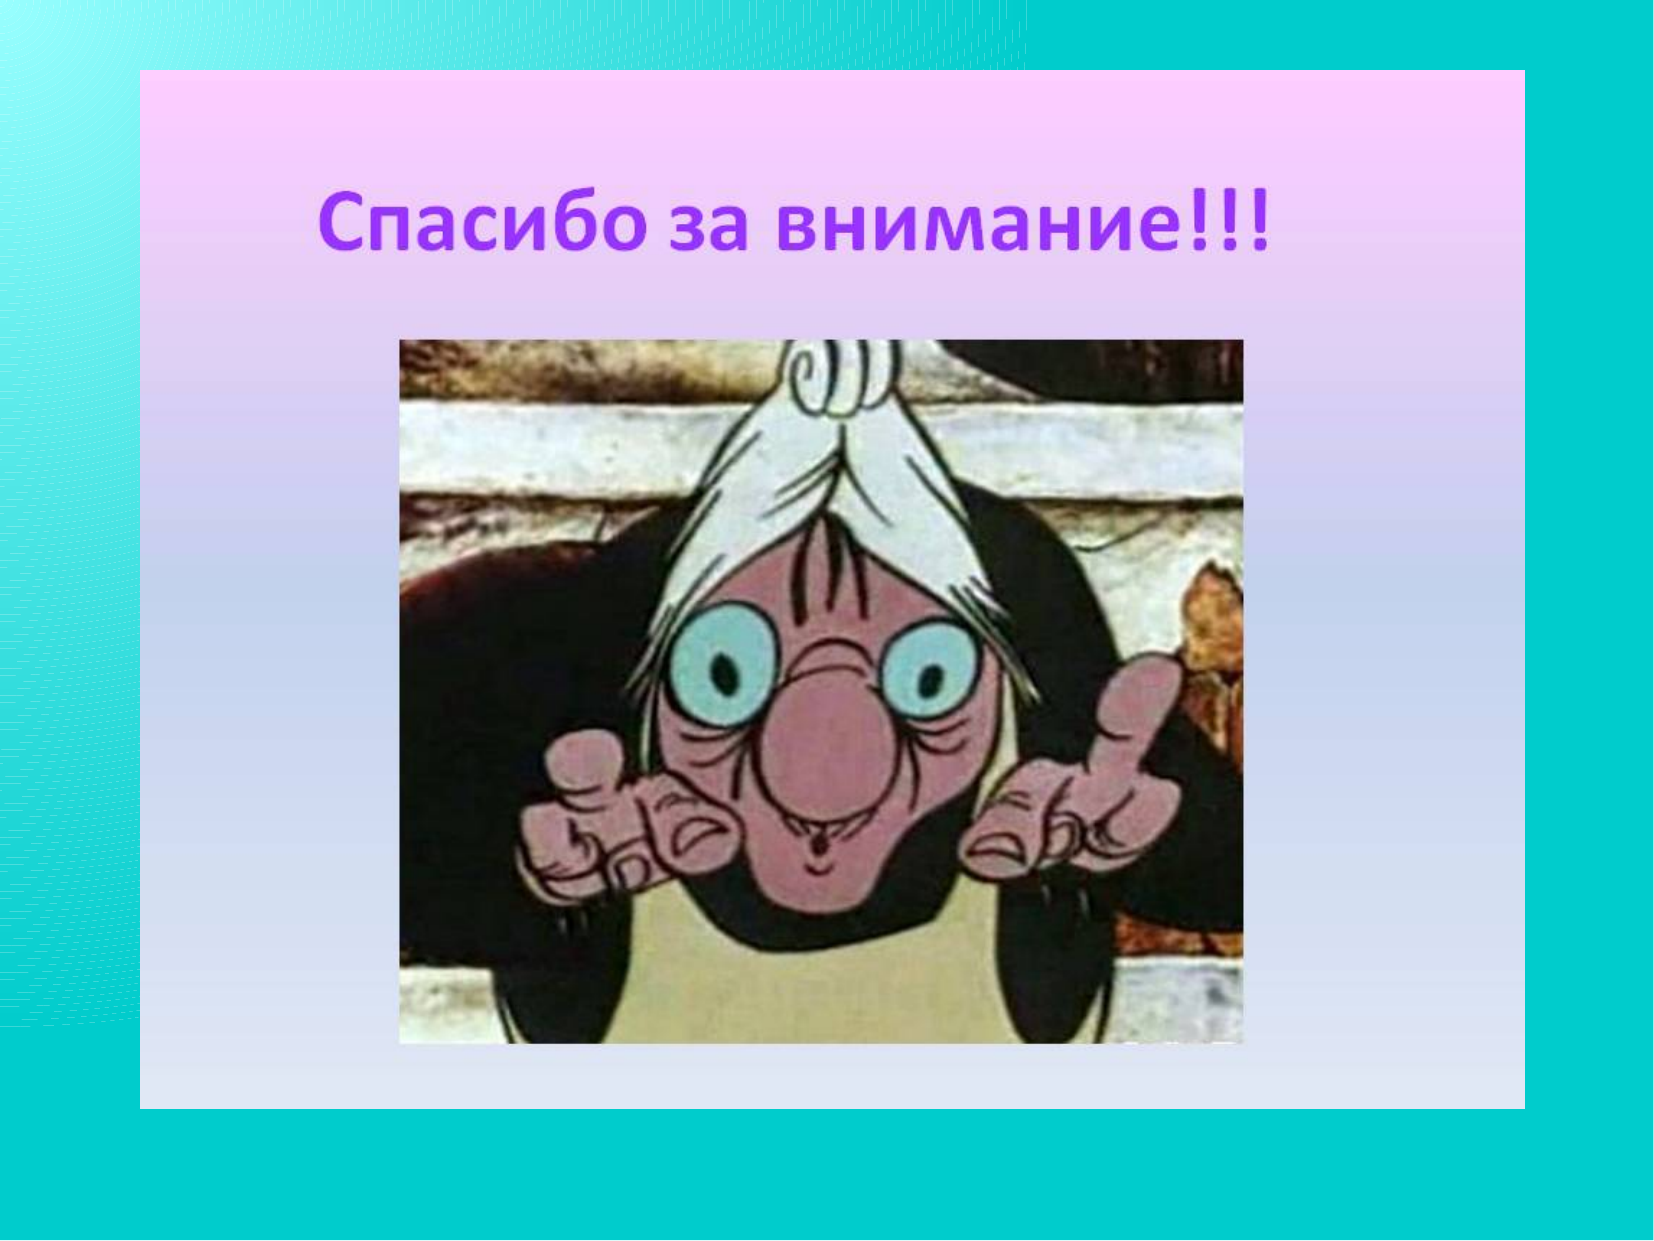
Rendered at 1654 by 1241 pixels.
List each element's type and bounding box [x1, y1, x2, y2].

picture [140, 70, 1525, 1109]
